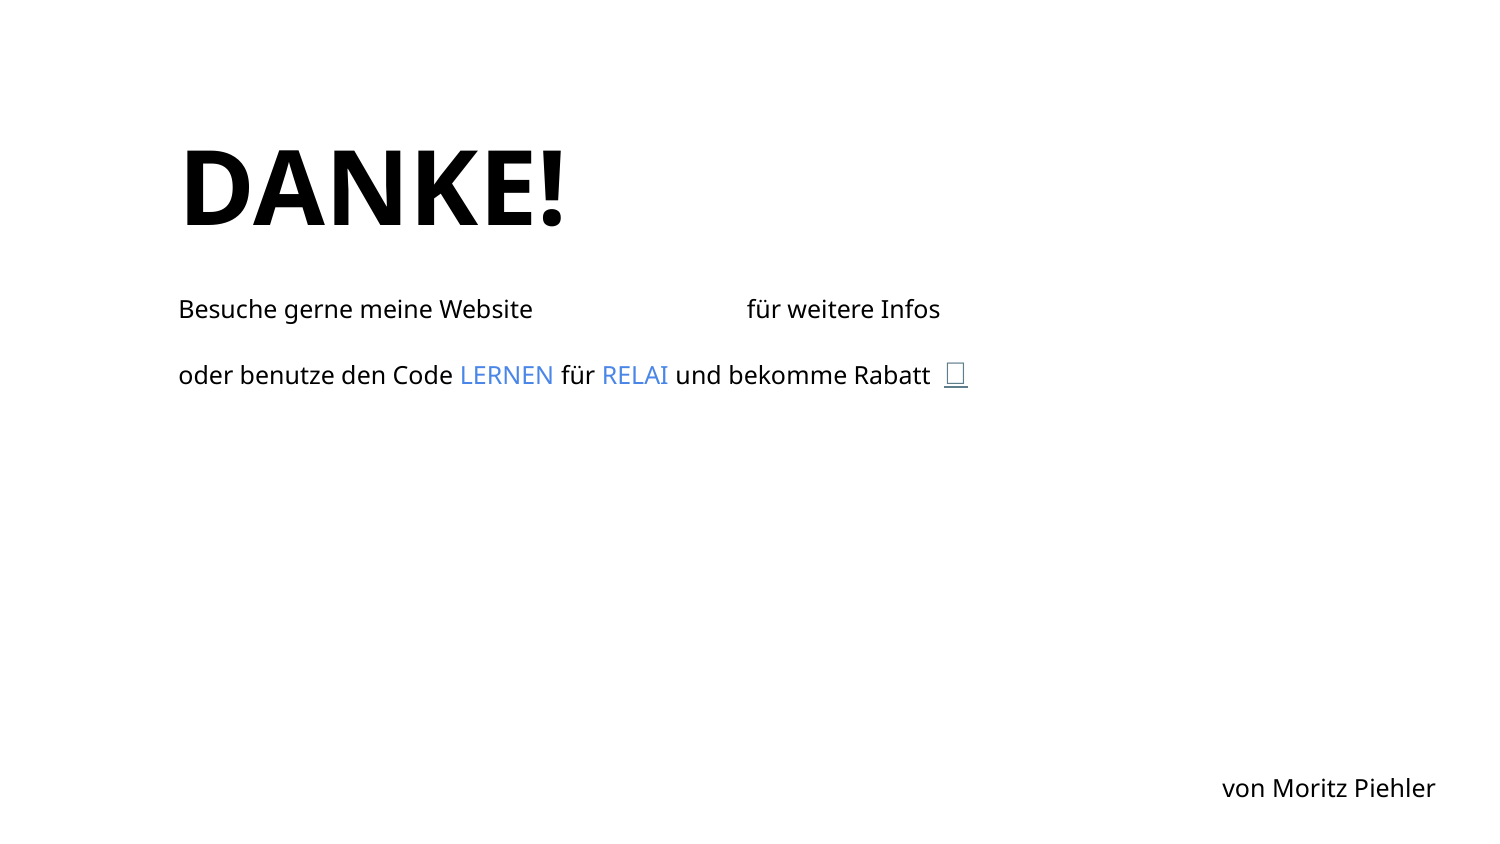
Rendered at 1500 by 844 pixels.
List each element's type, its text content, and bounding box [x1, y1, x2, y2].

list Besuche gerne meine Website bitcoin-lernen.de für weitere Infos oder benutze den Code LERNEN für RELAI und bekomme Rabatt 🎉 [163, 271, 1329, 433]
list von Moritz Piehler [286, 752, 1452, 844]
title DANKE! [163, 136, 1353, 261]
